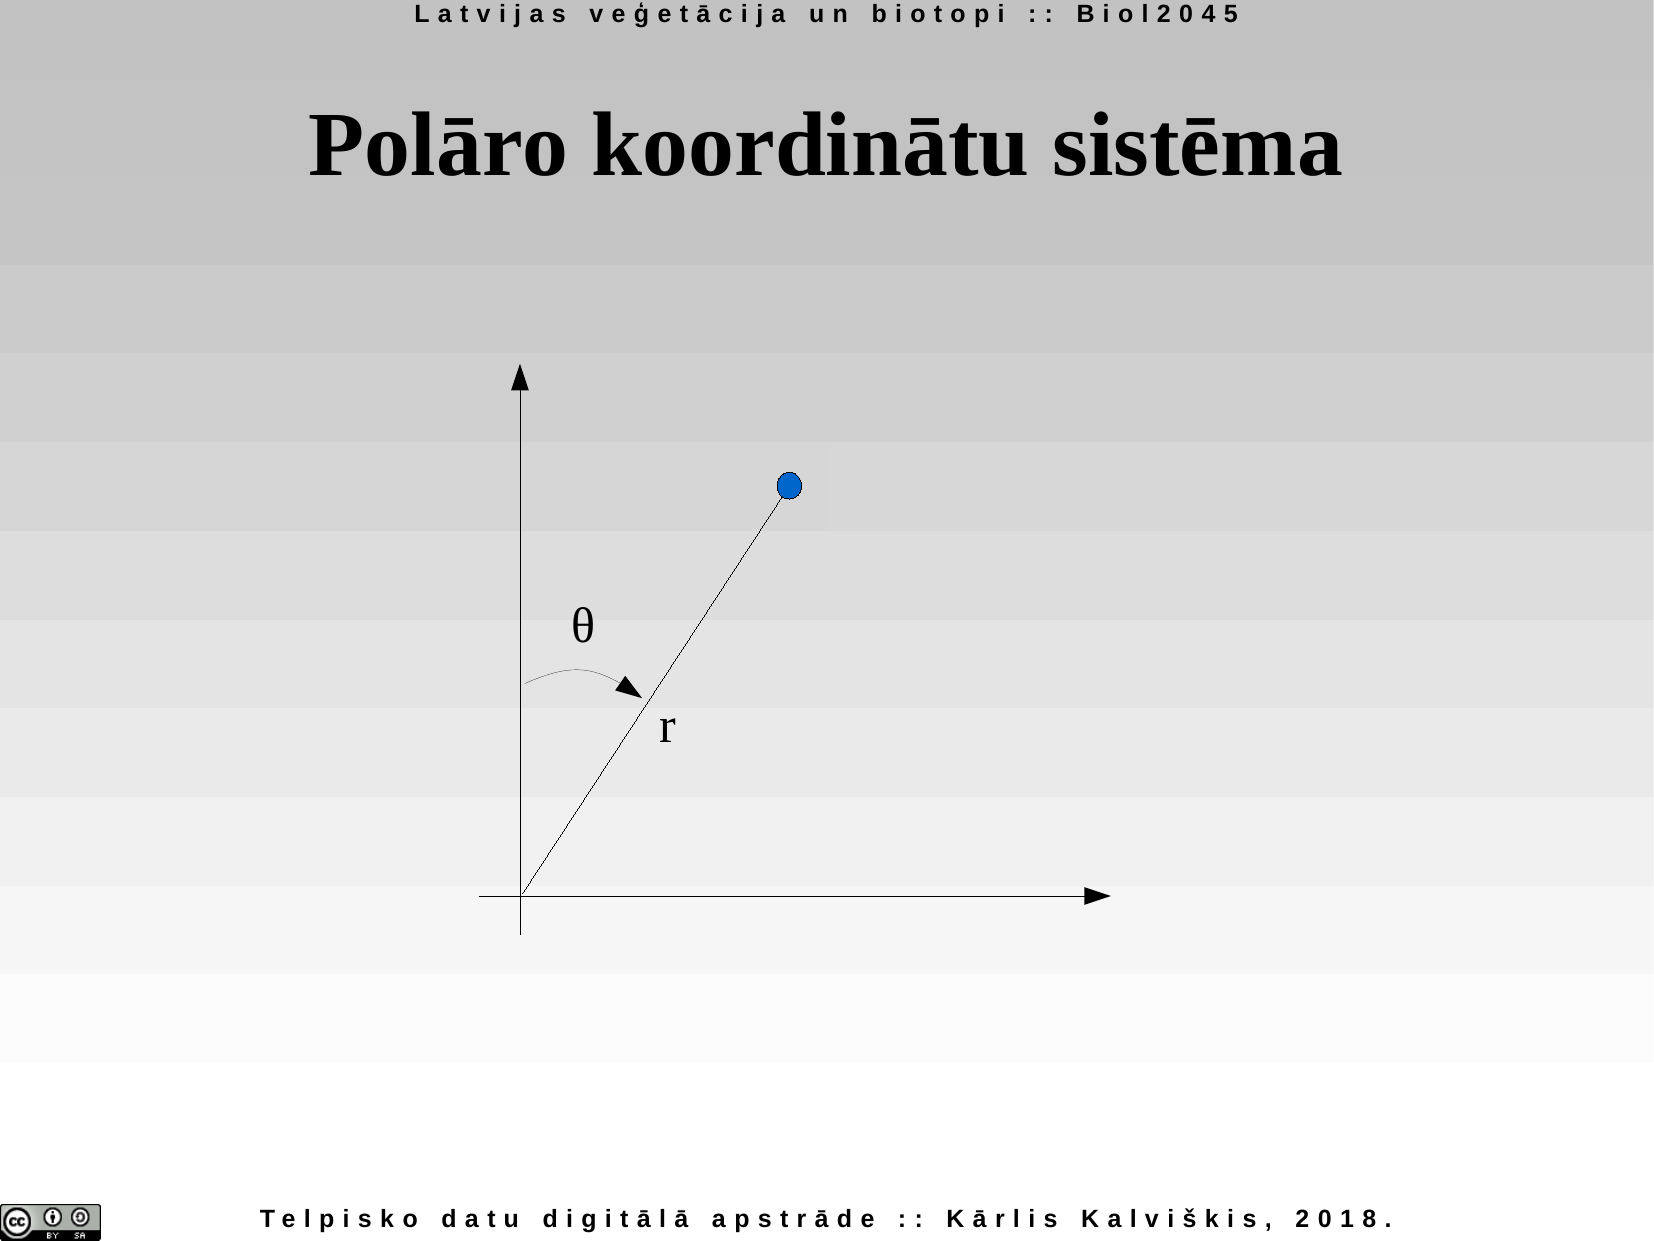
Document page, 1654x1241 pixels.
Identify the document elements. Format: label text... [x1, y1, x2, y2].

text_box θ [571, 598, 596, 654]
picture [0, 287, 1654, 1241]
title Polāro koordinātu sistēma [0, 1, 1654, 287]
text_box [777, 472, 802, 500]
text_box r [659, 698, 677, 754]
